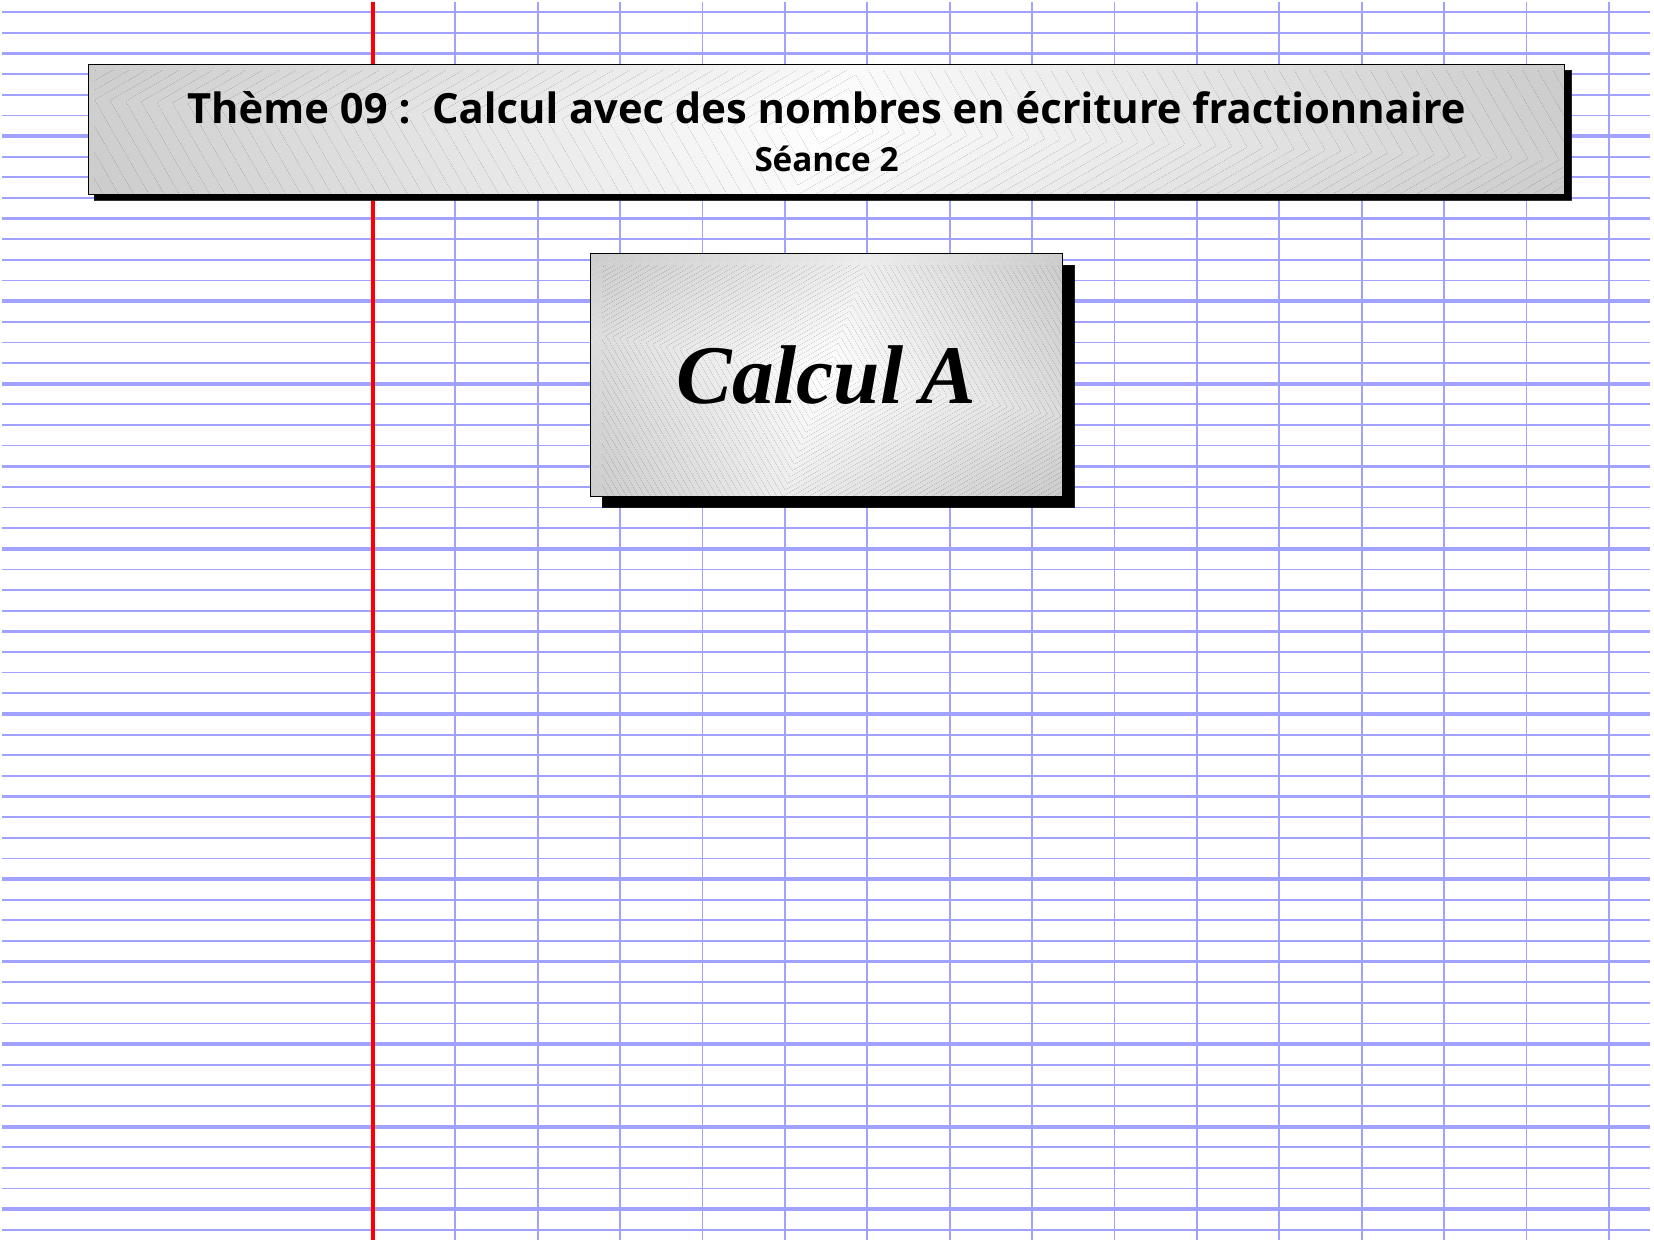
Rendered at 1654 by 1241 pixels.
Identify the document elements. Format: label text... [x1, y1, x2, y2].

text_box Thème 09 : Calcul avec des nombres en écriture fractionnaire Séance 2 [88, 64, 1565, 195]
text_box Calcul A [590, 253, 1063, 497]
picture [0, 0, 1654, 1241]
